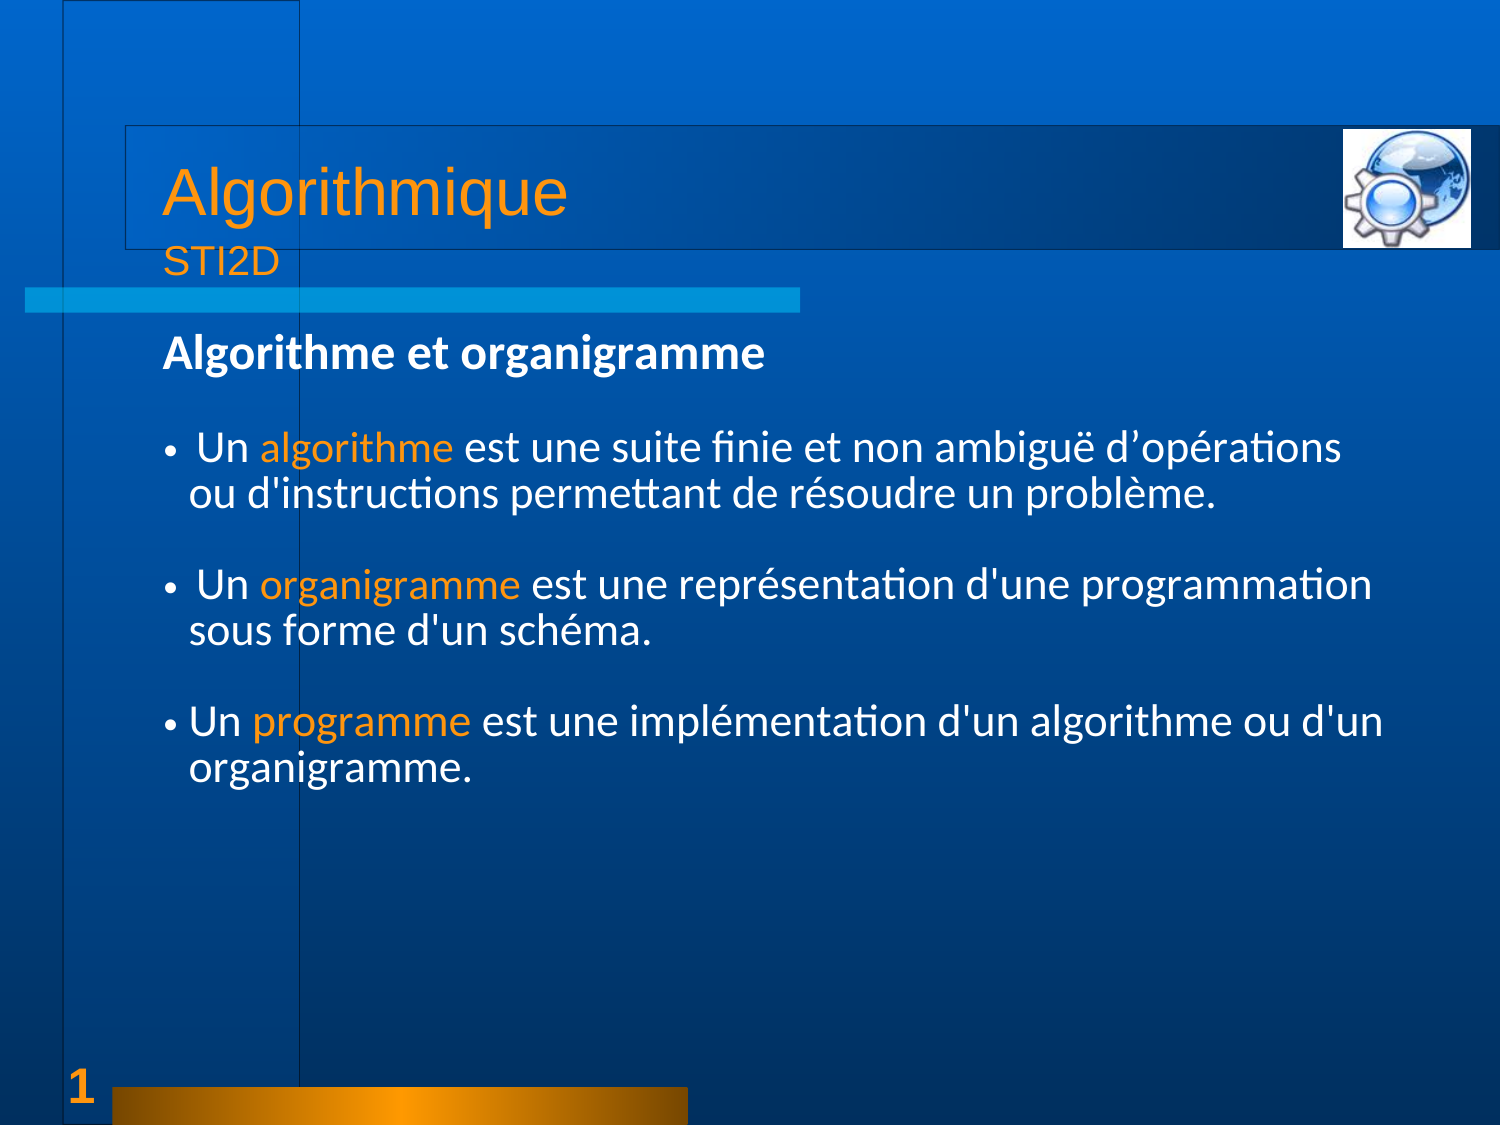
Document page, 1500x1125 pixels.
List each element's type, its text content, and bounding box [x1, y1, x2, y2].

text_box Algorithme et organigramme Un algorithme est une suite finie et non ambiguë d’opérations ou d'instructions permettant de résoudre un problème. Un organigramme est une représentation d'une programmation sous forme d'un schéma. Un programme est une implémentation d'un algorithme ou d'un organigramme. [147, 324, 1418, 959]
picture [1343, 129, 1471, 248]
